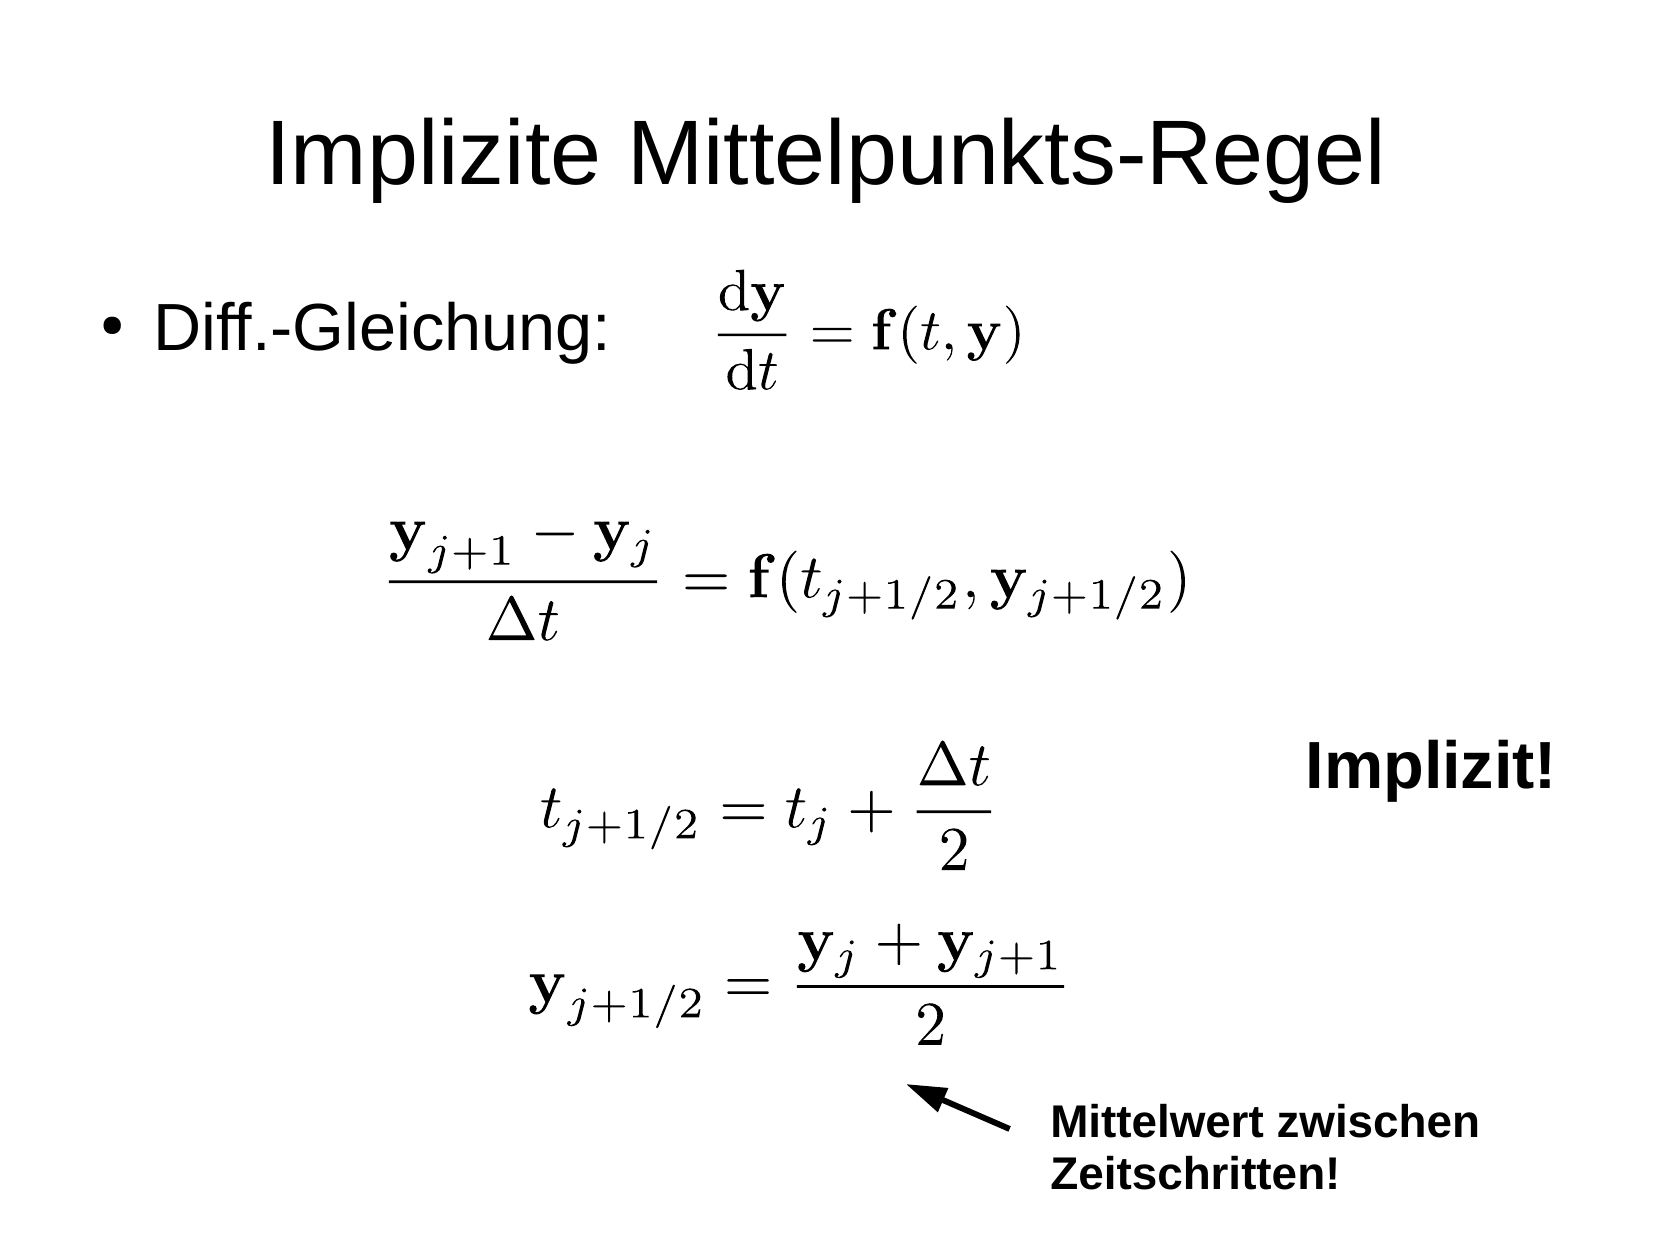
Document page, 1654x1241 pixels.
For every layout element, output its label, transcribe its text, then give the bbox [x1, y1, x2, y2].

title Implizite Mittelpunkts-Regel [82, 49, 1571, 257]
list Diff.-Gleichung: [82, 290, 1571, 1094]
text_box [717, 269, 1026, 390]
text_box [528, 923, 1065, 1045]
text_box Mittelwert zwischen Zeitschritten! [1035, 1088, 1496, 1207]
text_box [388, 513, 1192, 641]
text_box [539, 740, 992, 871]
text_box Implizit! [1290, 720, 1573, 810]
